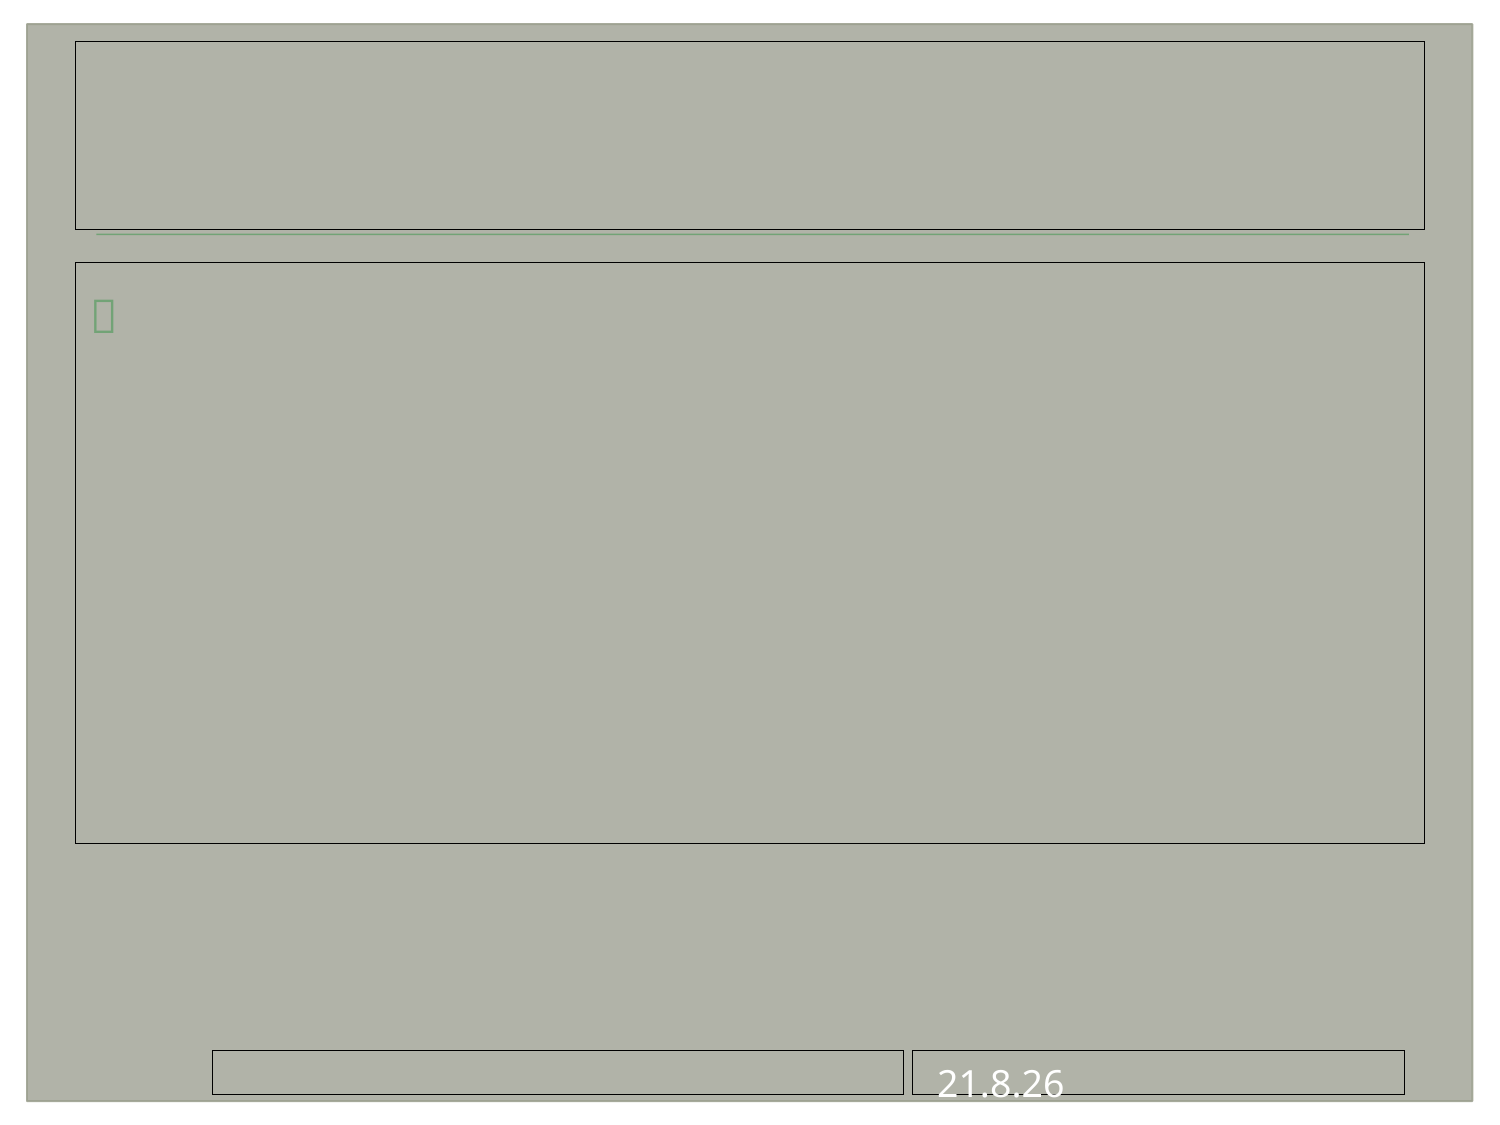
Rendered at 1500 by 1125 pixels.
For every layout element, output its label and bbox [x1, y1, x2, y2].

picture [34, 59, 1418, 1004]
title [75, 41, 1425, 230]
list [1418, 262, 1425, 844]
